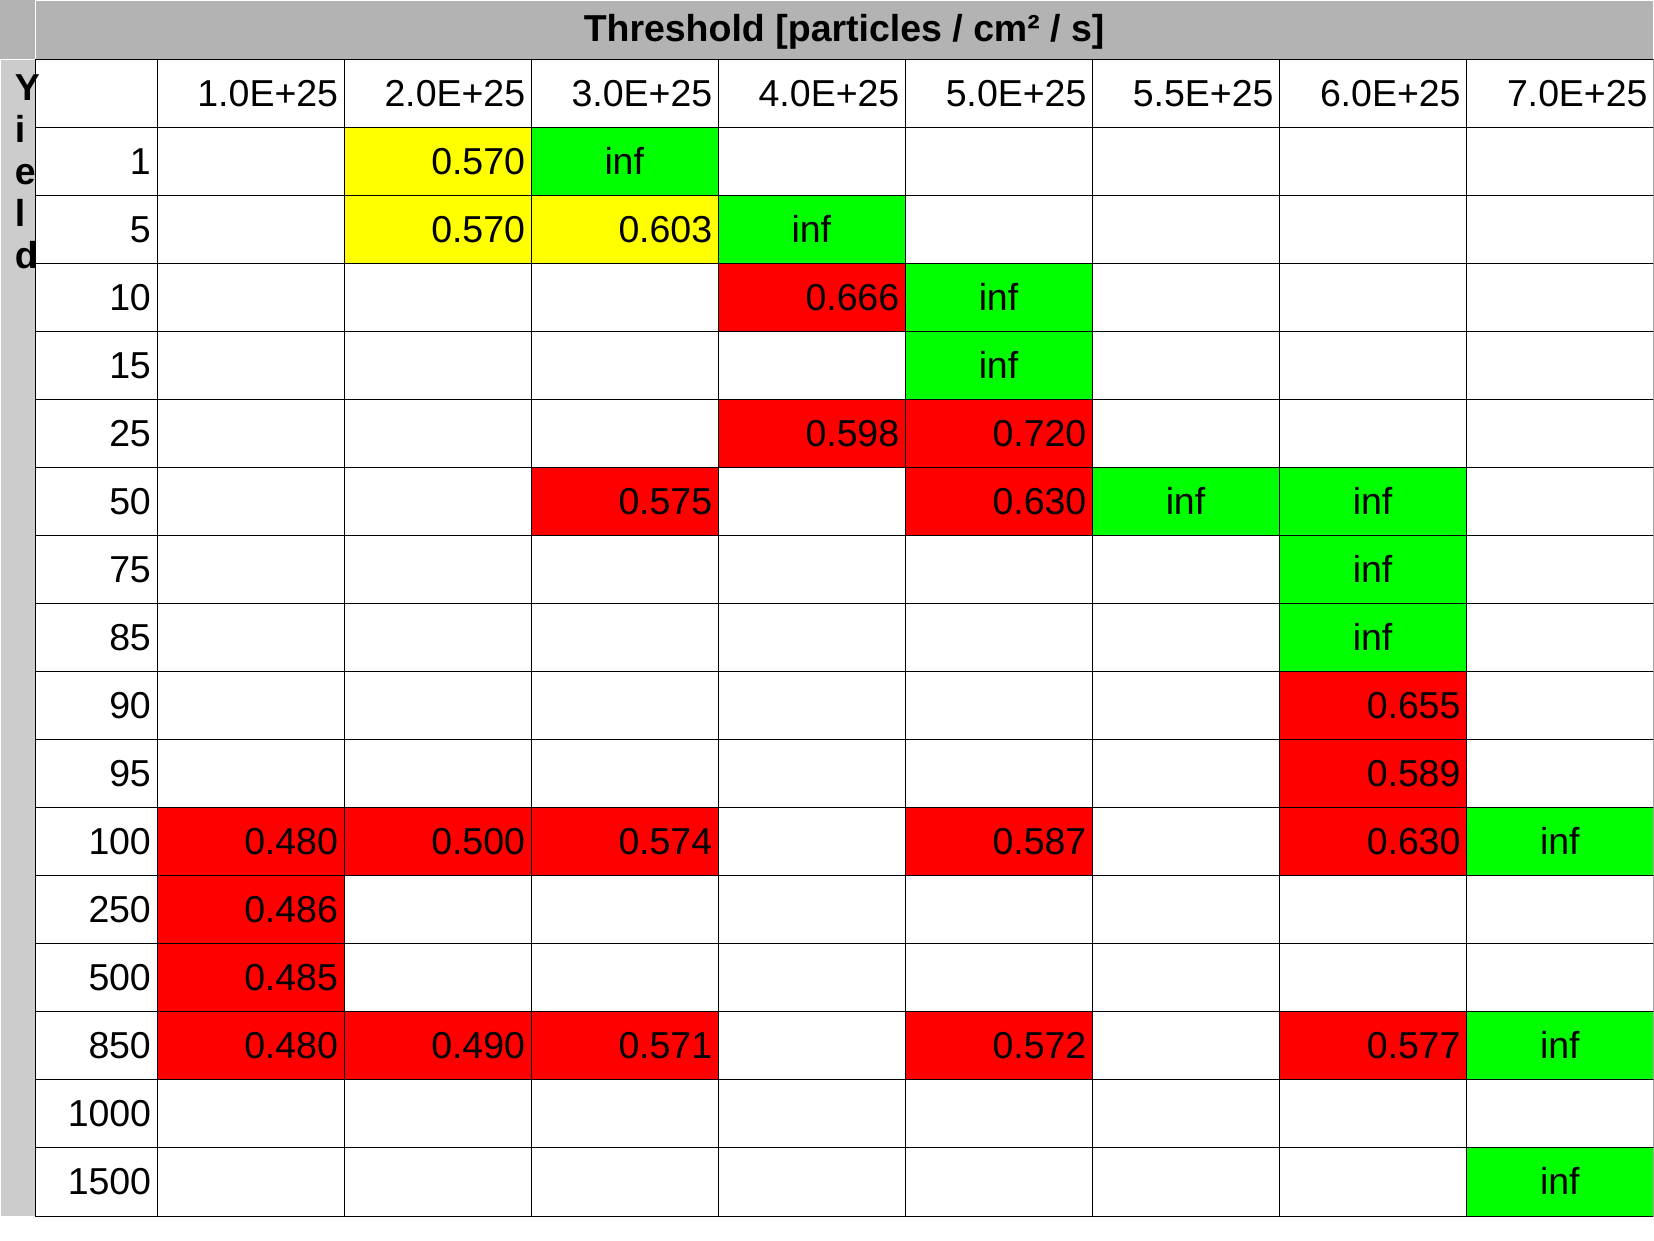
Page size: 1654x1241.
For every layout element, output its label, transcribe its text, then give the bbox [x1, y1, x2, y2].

table_cell 15 [36, 332, 157, 399]
table_cell 50 [36, 468, 157, 535]
table_cell [1467, 876, 1653, 943]
table_cell [1280, 876, 1466, 943]
table_cell [158, 740, 344, 807]
table_cell [719, 536, 905, 603]
table_cell inf [1280, 468, 1466, 535]
table_cell 4.0E+25 [719, 60, 905, 127]
table_cell 850 [36, 1012, 157, 1079]
table_cell [1093, 604, 1279, 671]
table_cell 0.577 [1280, 1012, 1466, 1079]
table_cell 0.630 [906, 468, 1092, 535]
table_cell [719, 740, 905, 807]
table_cell 0.587 [906, 808, 1092, 875]
table_cell [1280, 400, 1466, 467]
table_cell [1280, 332, 1466, 399]
table_cell 0.571 [532, 1012, 718, 1079]
table_cell [1467, 468, 1653, 535]
table_cell [1280, 196, 1466, 263]
table_cell 6.0E+25 [1280, 60, 1466, 127]
table_cell 0.572 [906, 1012, 1092, 1079]
table_cell 85 [36, 604, 157, 671]
table_cell [158, 128, 344, 195]
table_cell 95 [36, 740, 157, 807]
table_cell [345, 1080, 531, 1147]
table_cell [1467, 740, 1653, 807]
table_cell [1093, 128, 1279, 195]
table_cell [719, 876, 905, 943]
table_cell inf [1280, 536, 1466, 603]
table_cell [345, 876, 531, 943]
table_cell [906, 672, 1092, 739]
table_cell [1280, 1080, 1466, 1147]
table_cell inf [1467, 808, 1653, 875]
table_cell 1.0E+25 [158, 60, 344, 127]
table_cell [345, 740, 531, 807]
table_cell [158, 604, 344, 671]
table_cell 1500 [36, 1148, 157, 1216]
table_cell [1093, 332, 1279, 399]
table_cell 100 [36, 808, 157, 875]
table_cell [719, 1080, 905, 1147]
table_cell 1 [36, 128, 157, 195]
table_cell 75 [36, 536, 157, 603]
table_cell [719, 808, 905, 875]
table_cell [532, 400, 718, 467]
table_cell inf [1467, 1148, 1653, 1216]
table_header [0, 0, 35, 59]
table_cell [1093, 808, 1279, 875]
table_cell inf [1093, 468, 1279, 535]
table_cell 5.5E+25 [1093, 60, 1279, 127]
table_cell [1280, 944, 1466, 1011]
table_cell [906, 128, 1092, 195]
table_cell [1467, 672, 1653, 739]
table_cell [1467, 196, 1653, 263]
table_cell inf [719, 196, 905, 263]
table_cell [158, 468, 344, 535]
table_cell 0.603 [532, 196, 718, 263]
table_cell Yield [1, 60, 35, 1216]
table_cell [719, 604, 905, 671]
table_cell 90 [36, 672, 157, 739]
table_cell [1467, 400, 1653, 467]
table_cell [1093, 264, 1279, 331]
table_cell 0.589 [1280, 740, 1466, 807]
table_cell [1093, 876, 1279, 943]
table_cell [345, 1148, 531, 1216]
table_cell [345, 672, 531, 739]
table_cell 500 [36, 944, 157, 1011]
table_cell [1093, 196, 1279, 263]
table_cell 0.574 [532, 808, 718, 875]
table_cell [345, 536, 531, 603]
table_cell 0.485 [158, 944, 344, 1011]
table_cell 3.0E+25 [532, 60, 718, 127]
table_cell [1467, 332, 1653, 399]
table_cell [36, 60, 157, 127]
table_cell [532, 944, 718, 1011]
table_cell [345, 468, 531, 535]
table_cell inf [906, 264, 1092, 331]
table_cell [1467, 128, 1653, 195]
table_cell 0.630 [1280, 808, 1466, 875]
table_cell [532, 1080, 718, 1147]
table_cell [158, 332, 344, 399]
table_header Threshold [particles / cm² / s] [36, 1, 1653, 59]
table_cell [158, 400, 344, 467]
table_cell inf [906, 332, 1092, 399]
table_cell [1093, 944, 1279, 1011]
table_cell [719, 332, 905, 399]
table_cell [1467, 264, 1653, 331]
table_cell [1093, 672, 1279, 739]
table_cell [906, 604, 1092, 671]
table_cell [1280, 1148, 1466, 1216]
table_cell inf [1467, 1012, 1653, 1079]
table_cell 0.570 [345, 128, 531, 195]
table_cell 7.0E+25 [1467, 60, 1653, 127]
table_cell 10 [36, 264, 157, 331]
table_cell 0.480 [158, 1012, 344, 1079]
table_cell [345, 332, 531, 399]
table_cell [719, 1148, 905, 1216]
table_cell 25 [36, 400, 157, 467]
table_cell [1093, 740, 1279, 807]
table_cell 0.490 [345, 1012, 531, 1079]
table_cell [1093, 1012, 1279, 1079]
table_cell 1000 [36, 1080, 157, 1147]
table_cell [1093, 1080, 1279, 1147]
table_cell 5.0E+25 [906, 60, 1092, 127]
table_cell [158, 1080, 344, 1147]
table_cell [158, 672, 344, 739]
table_cell 0.480 [158, 808, 344, 875]
table_cell inf [532, 128, 718, 195]
table_cell [532, 536, 718, 603]
table_cell 2.0E+25 [345, 60, 531, 127]
table_cell [719, 468, 905, 535]
table_cell [719, 672, 905, 739]
table_cell [906, 740, 1092, 807]
table_cell [1467, 944, 1653, 1011]
table_cell [906, 536, 1092, 603]
table_cell 0.570 [345, 196, 531, 263]
table_cell [1093, 400, 1279, 467]
table_cell [345, 400, 531, 467]
table_cell [345, 944, 531, 1011]
table_cell 0.575 [532, 468, 718, 535]
table_cell 0.655 [1280, 672, 1466, 739]
table_cell [1093, 536, 1279, 603]
table_cell [532, 332, 718, 399]
table_cell [345, 604, 531, 671]
table_cell [158, 1148, 344, 1216]
table_cell 250 [36, 876, 157, 943]
table_cell 0.720 [906, 400, 1092, 467]
table_cell 0.598 [719, 400, 905, 467]
table_cell [906, 1080, 1092, 1147]
table_cell [532, 264, 718, 331]
table_cell [906, 944, 1092, 1011]
table_cell [719, 1012, 905, 1079]
table_cell [1093, 1148, 1279, 1216]
table_cell [345, 264, 531, 331]
table_cell 0.666 [719, 264, 905, 331]
table_cell inf [1280, 604, 1466, 671]
table_cell [1467, 536, 1653, 603]
table_cell [1467, 1080, 1653, 1147]
table_cell [906, 1148, 1092, 1216]
table_cell [158, 536, 344, 603]
table_cell [158, 196, 344, 263]
table_cell [719, 944, 905, 1011]
table_cell [1280, 128, 1466, 195]
table_cell [532, 740, 718, 807]
table_cell 5 [36, 196, 157, 263]
table_cell [1280, 264, 1466, 331]
table_cell [532, 604, 718, 671]
table_cell [906, 196, 1092, 263]
table_cell 0.486 [158, 876, 344, 943]
table_cell [1467, 604, 1653, 671]
table_cell [158, 264, 344, 331]
table_cell 0.500 [345, 808, 531, 875]
table_cell [719, 128, 905, 195]
table_cell [532, 1148, 718, 1216]
table_cell [532, 672, 718, 739]
table_cell [906, 876, 1092, 943]
table_cell [532, 876, 718, 943]
